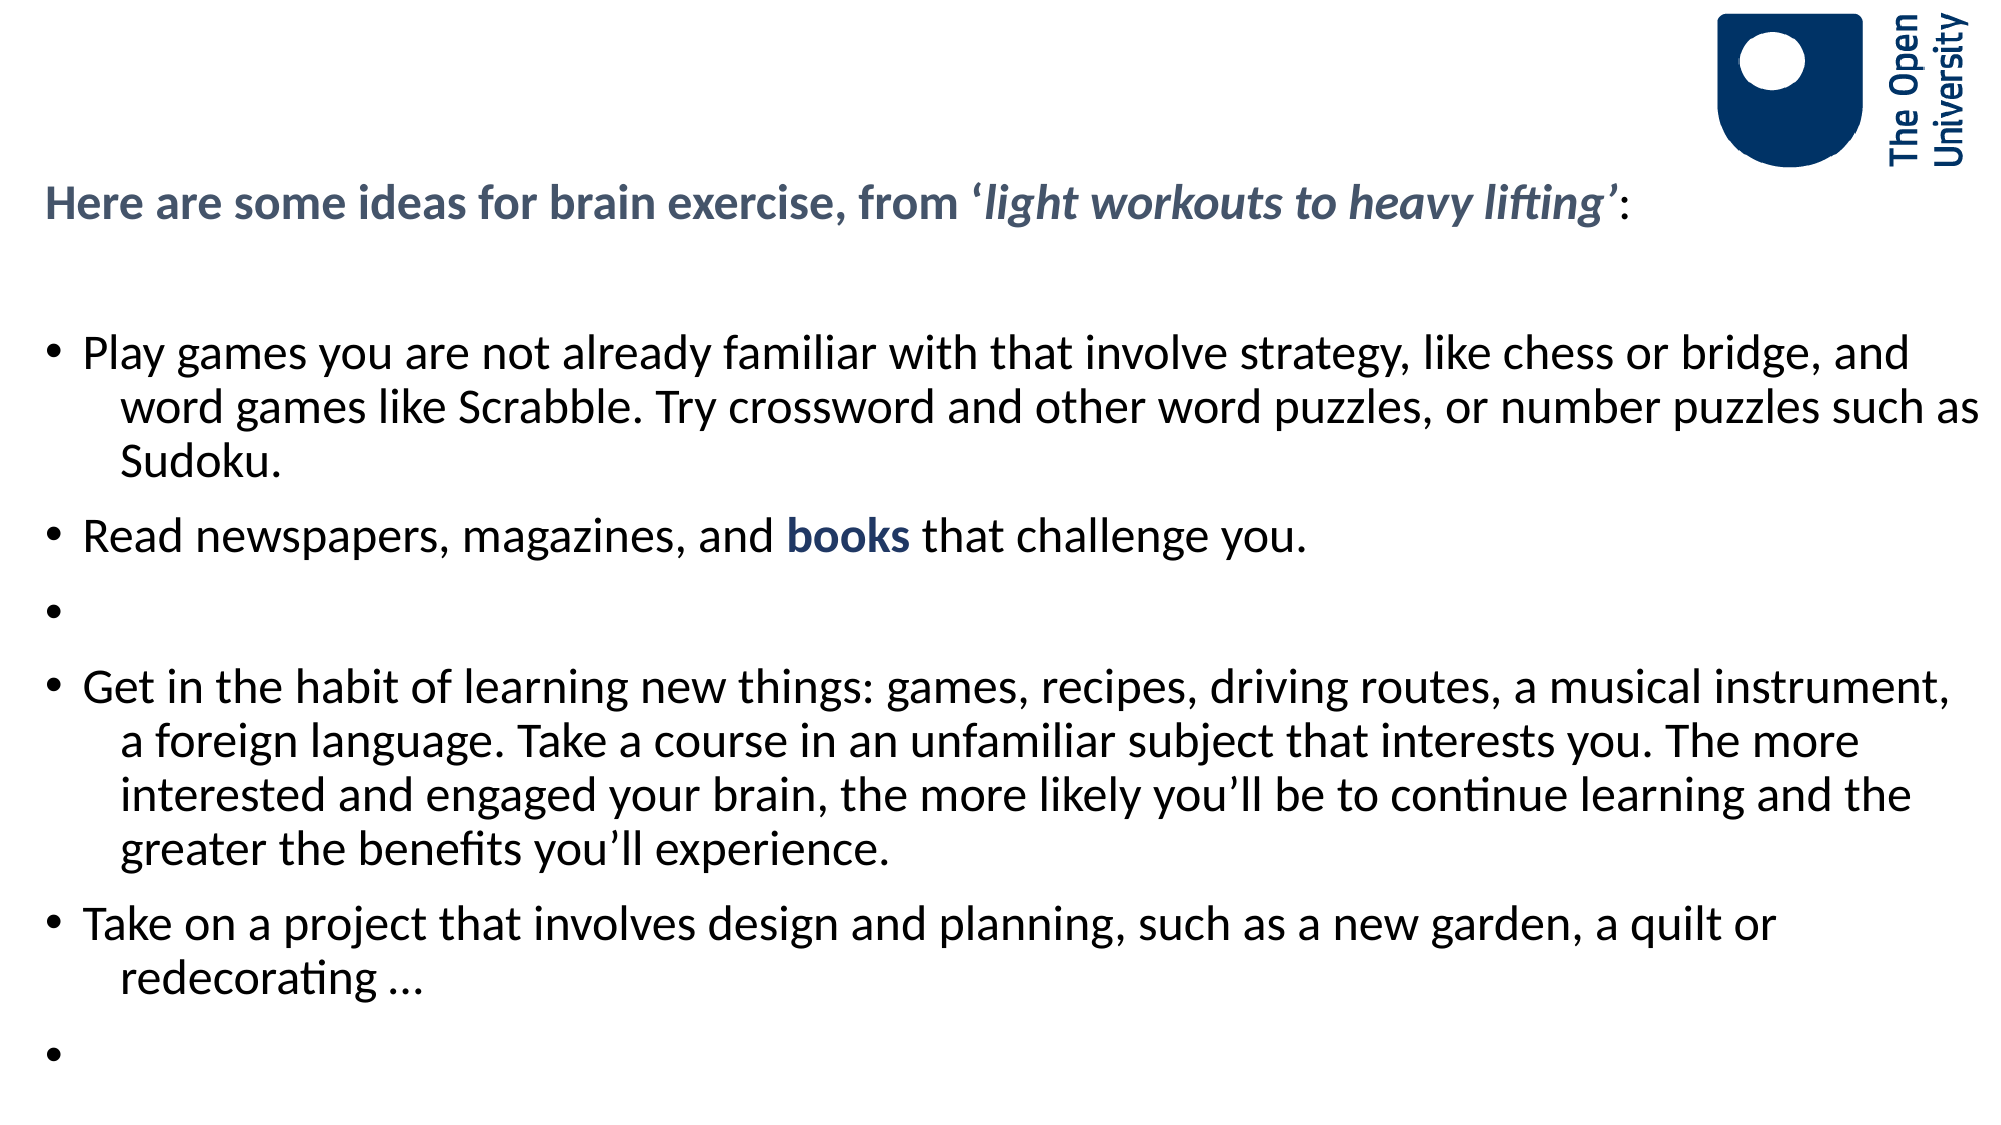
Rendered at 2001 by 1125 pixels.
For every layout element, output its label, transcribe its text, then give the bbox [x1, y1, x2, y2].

picture [1716, 10, 1971, 170]
list Here are some ideas for brain exercise, from ‘light workouts to heavy lifting’: Play games you are not already familiar with that involve strategy, like chess or bridge, and word games like Scrabble. Try crossword and other word puzzles, or number puzzles such as Sudoku. Read newspapers, magazines, and books that challenge you. Get in the habit of learning new things: games, recipes, driving routes, a musical instrument, a foreign language. Take a course in an unfamiliar subject that interests you. The more interested and engaged your brain, the more likely you’ll be to continue learning and the greater the benefits you’ll experience. Take on a project that involves design and planning, such as a new garden, a quilt or redecorating … [30, 169, 2000, 1081]
